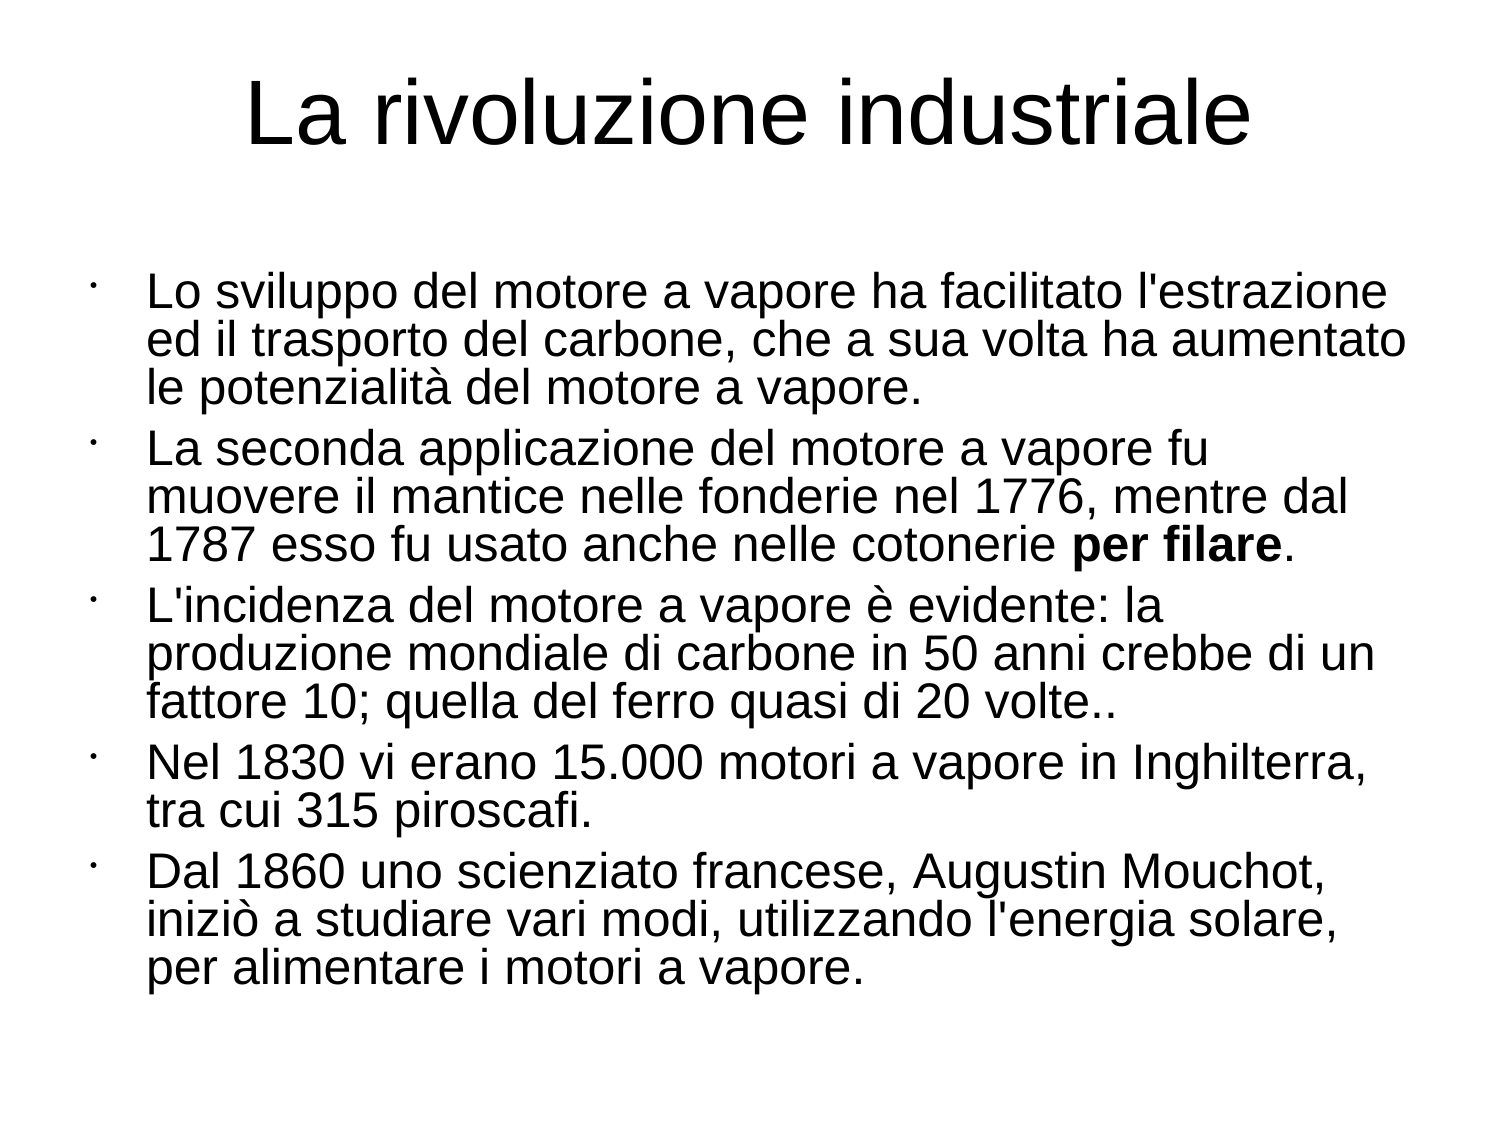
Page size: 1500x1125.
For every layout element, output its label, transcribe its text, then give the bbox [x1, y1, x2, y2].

list Lo sviluppo del motore a vapore ha facilitato l'estrazione ed il trasporto del carbone, che a sua volta ha aumentato le potenzialità del motore a vapore. La seconda applicazione del motore a vapore fu muovere il mantice nelle fonderie nel 1776, mentre dal 1787 esso fu usato anche nelle cotonerie per filare. L'incidenza del motore a vapore è evidente: la produzione mondiale di carbone in 50 anni crebbe di un fattore 10; quella del ferro quasi di 20 volte.. Nel 1830 vi erano 15.000 motori a vapore in Inghilterra, tra cui 315 piroscafi. Dal 1860 uno scienziato francese, Augustin Mouchot, iniziò a studiare vari modi, utilizzando l'energia solare, per alimentare i motori a vapore. [75, 262, 1425, 1005]
title La rivoluzione industriale [75, 45, 1425, 233]
